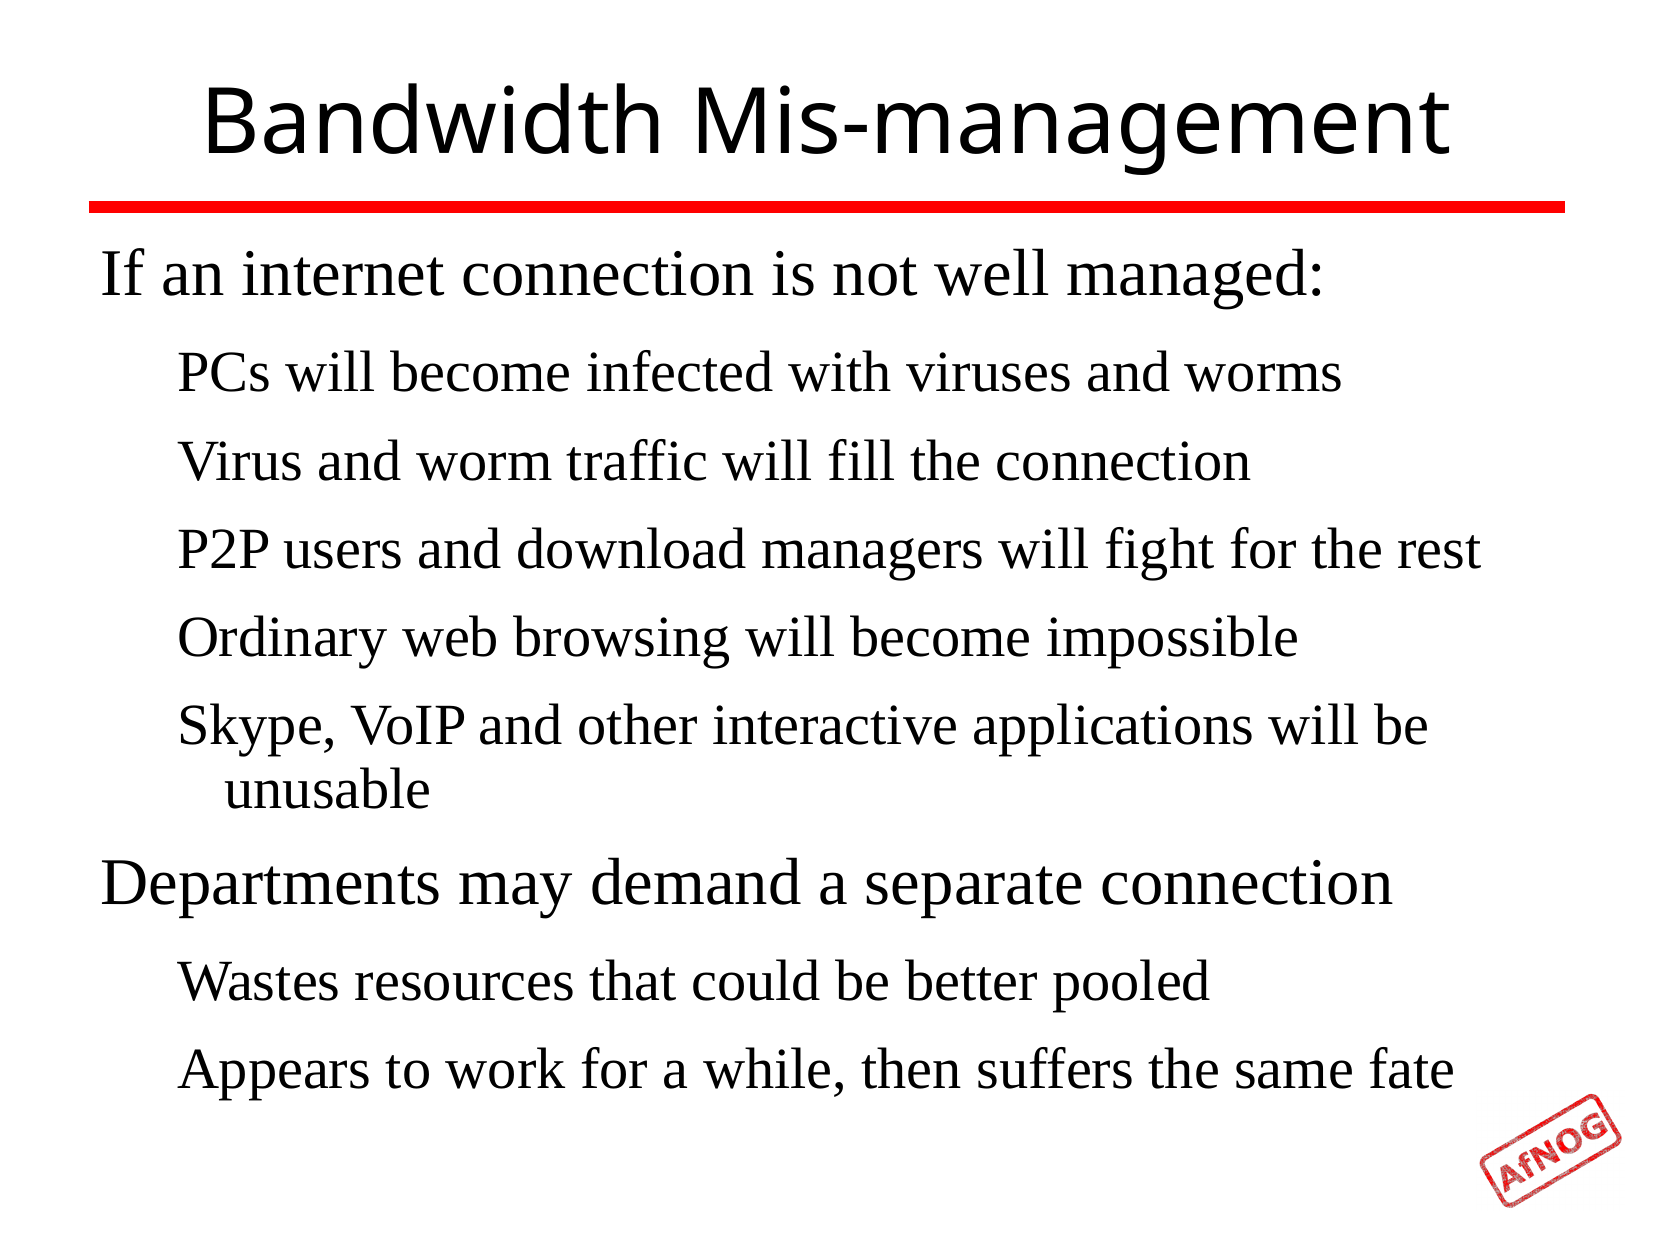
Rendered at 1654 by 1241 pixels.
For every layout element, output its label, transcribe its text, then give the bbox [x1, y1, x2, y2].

title Bandwidth Mis-management [88, 29, 1565, 207]
picture [1476, 1090, 1625, 1211]
list If an internet connection is not well managed: PCs will become infected with viruses and worms Virus and worm traffic will fill the connection P2P users and download managers will fight for the rest Ordinary web browsing will become impossible Skype, VoIP and other interactive applications will be unusable Departments may demand a separate connection Wastes resources that could be better pooled Appears to work for a while, then suffers the same fate [82, 236, 1571, 1108]
